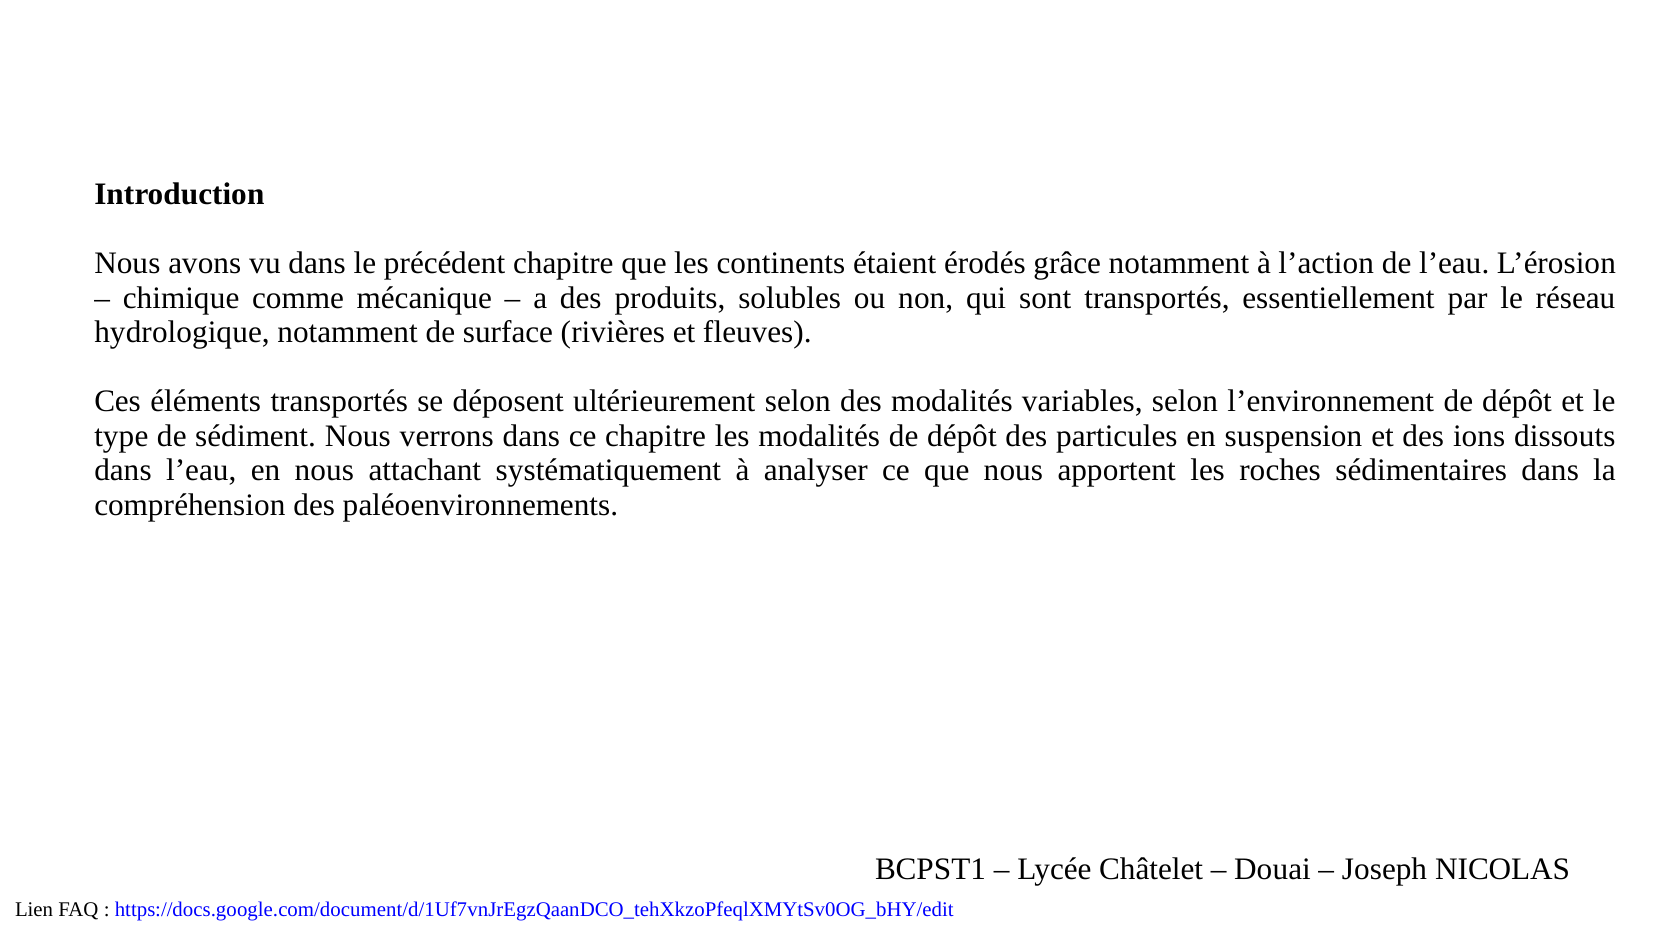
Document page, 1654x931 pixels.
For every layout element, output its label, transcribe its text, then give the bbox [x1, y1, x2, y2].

text_box BCPST1 – Lycée Châtelet – Douai – Joseph NICOLAS [637, 832, 1571, 905]
text_box Introduction Nous avons vu dans le précédent chapitre que les continents étaient érodés grâce notamment à l’action de l’eau. L’érosion – chimique comme mécanique – a des produits, solubles ou non, qui sont transportés, essentiellement par le réseau hydrologique, notamment de surface (rivières et fleuves). Ces éléments transportés se déposent ultérieurement selon des modalités variables, selon l’environnement de dépôt et le type de sédiment. Nous verrons dans ce chapitre les modalités de dépôt des particules en suspension et des ions dissouts dans l’eau, en nous attachant systématiquement à analyser ce que nous apportent les roches sédimentaires dans la compréhension des paléoenvironnements. [94, 177, 1619, 745]
text_box Lien FAQ : https://docs.google.com/document/d/1Uf7vnJrEgzQaanDCO_tehXkzoPfeqlXMYtSv0OG_bHY/edit [0, 897, 993, 931]
